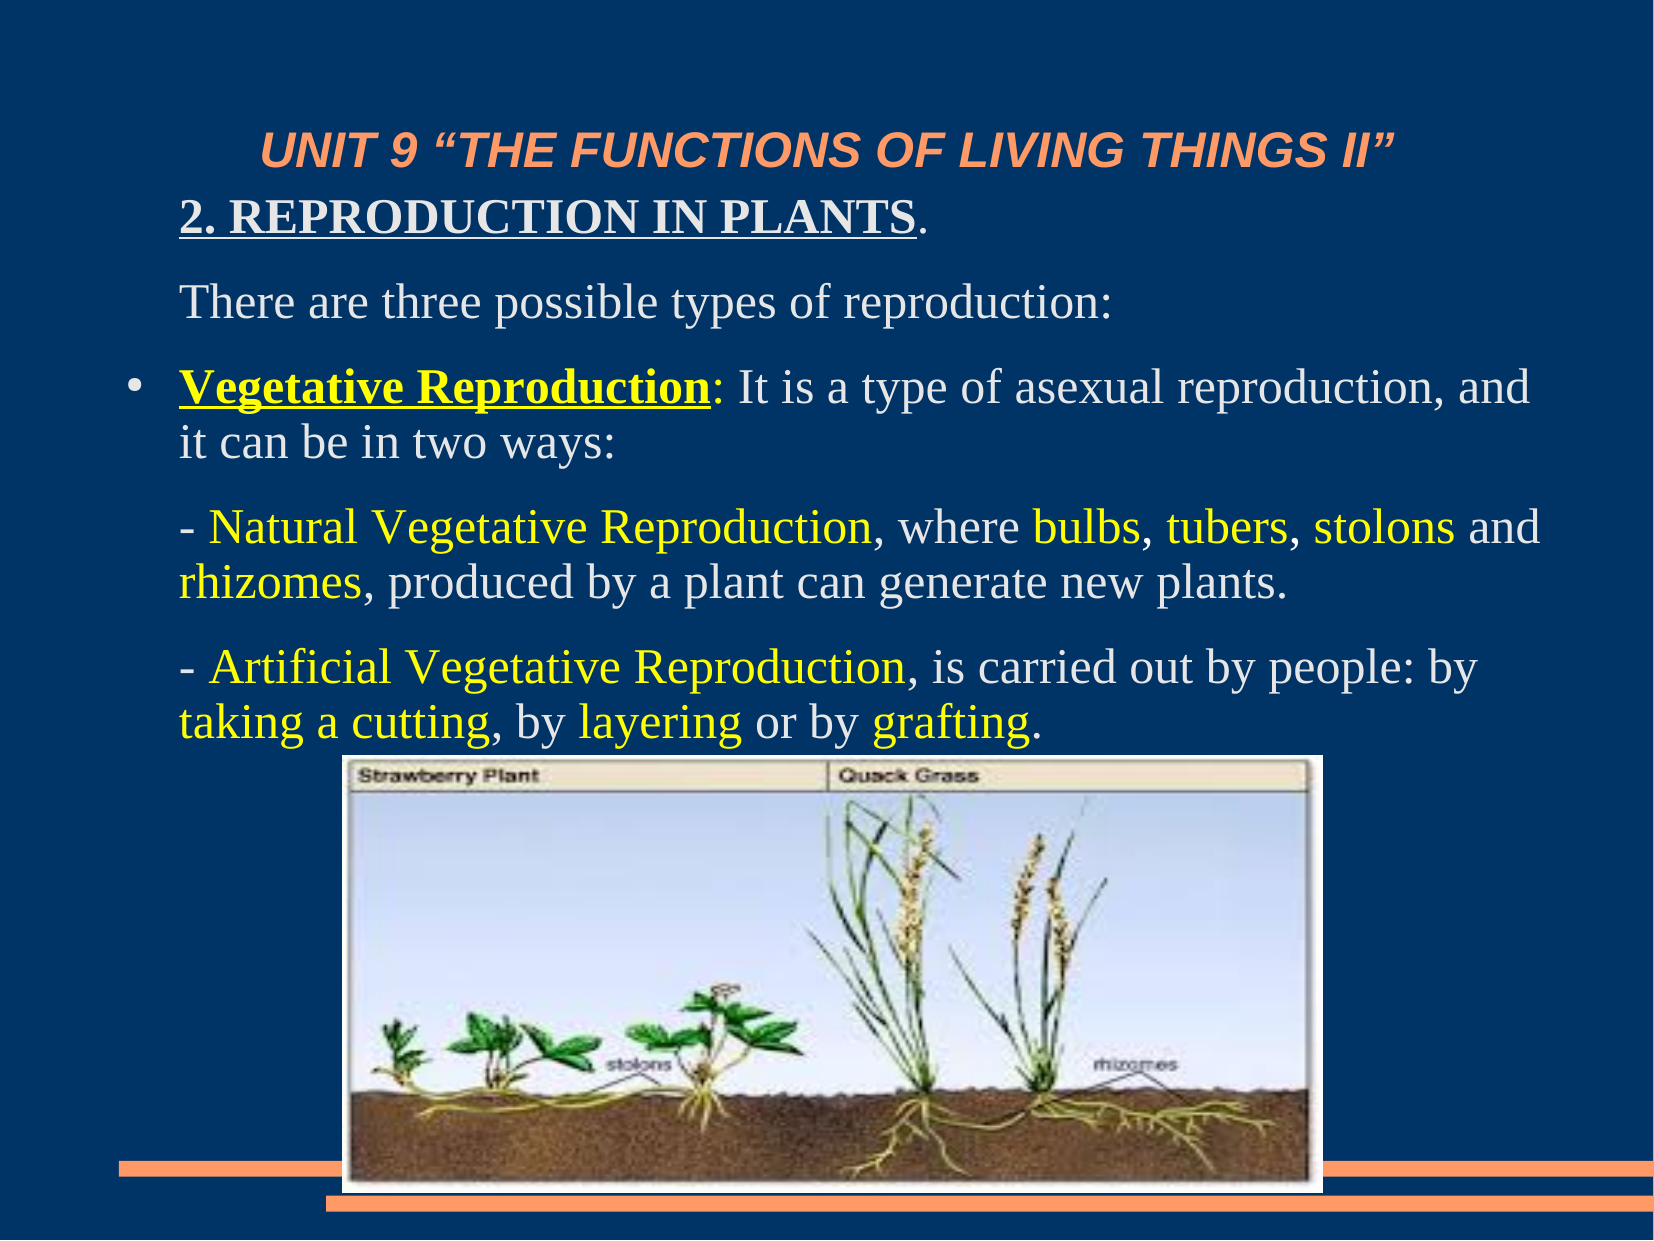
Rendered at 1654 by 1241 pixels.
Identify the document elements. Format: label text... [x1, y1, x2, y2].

title UNIT 9 “THE FUNCTIONS OF LIVING THINGS II” [121, 46, 1534, 188]
picture [342, 755, 1323, 1193]
list 2. REPRODUCTION IN PLANTS. There are three possible types of reproduction: Vegetative Reproduction: It is a type of asexual reproduction, and it can be in two ways: - Natural Vegetative Reproduction, where bulbs, tubers, stolons and rhizomes, produced by a plant can generate new plants. - Artificial Vegetative Reproduction, is carried out by people: by taking a cutting, by layering or by grafting. [108, 188, 1548, 839]
